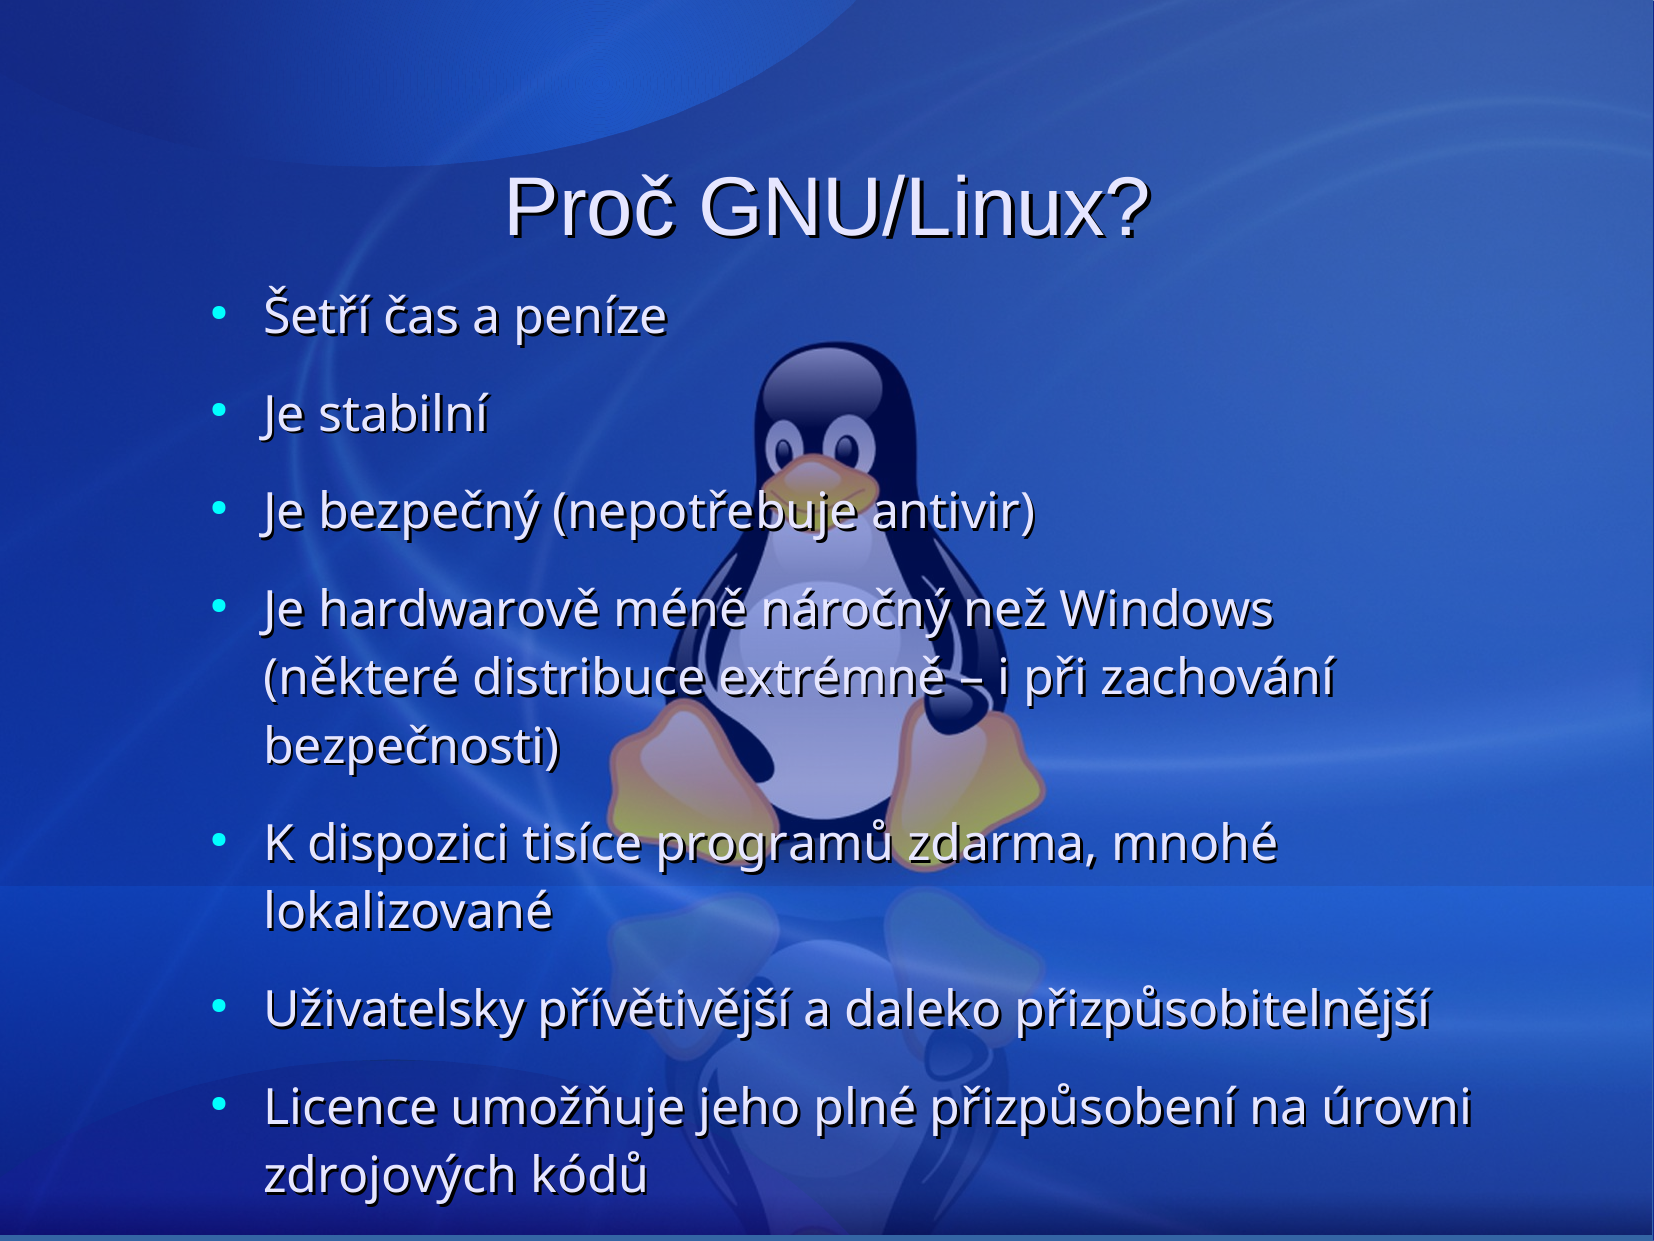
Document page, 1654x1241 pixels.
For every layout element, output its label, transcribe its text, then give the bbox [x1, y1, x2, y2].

list Šetří čas a peníze Je stabilní Je bezpečný (nepotřebuje antivir) Je hardwarově méně náročný než Windows (některé distribuce extrémně – i při zachování bezpečnosti) K dispozici tisíce programů zdarma, mnohé lokalizované Uživatelsky přívětivější a daleko přizpůsobitelnější Licence umožňuje jeho plné přizpůsobení na úrovni zdrojových kódů Široká uživatelská podpora, veškeré výhody open-source [121, 279, 1534, 1162]
picture [0, 0, 1652, 1236]
title Proč GNU/Linux? [121, 102, 1534, 279]
